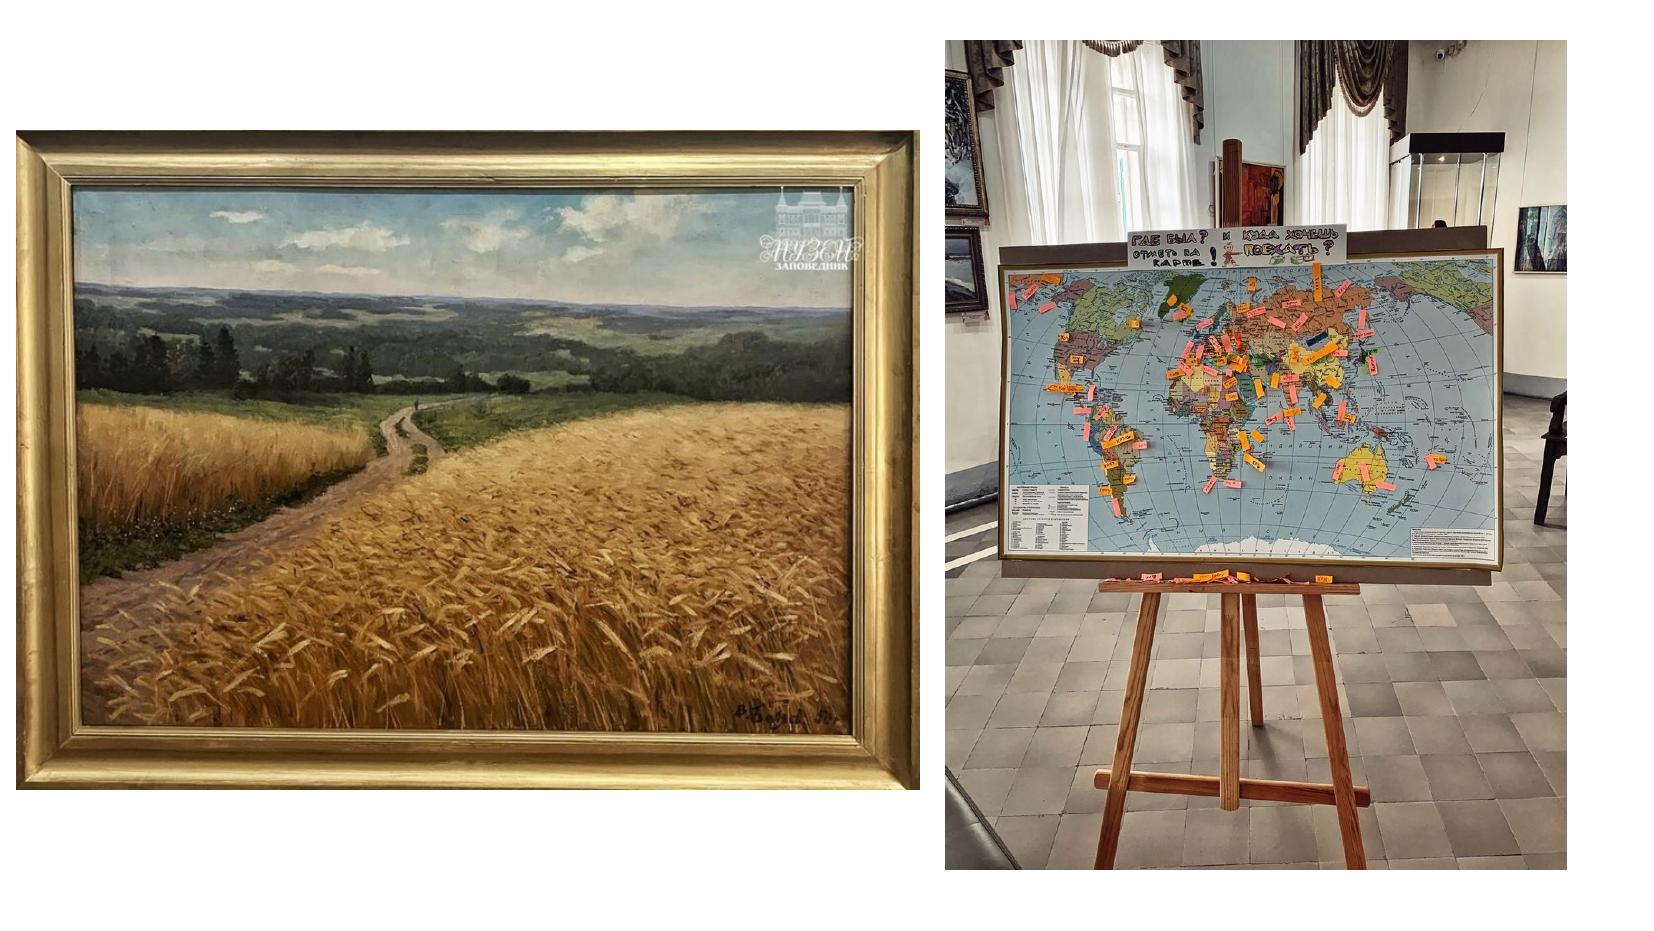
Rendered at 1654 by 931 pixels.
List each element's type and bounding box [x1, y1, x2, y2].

picture [16, 130, 920, 790]
picture [945, 40, 1567, 871]
